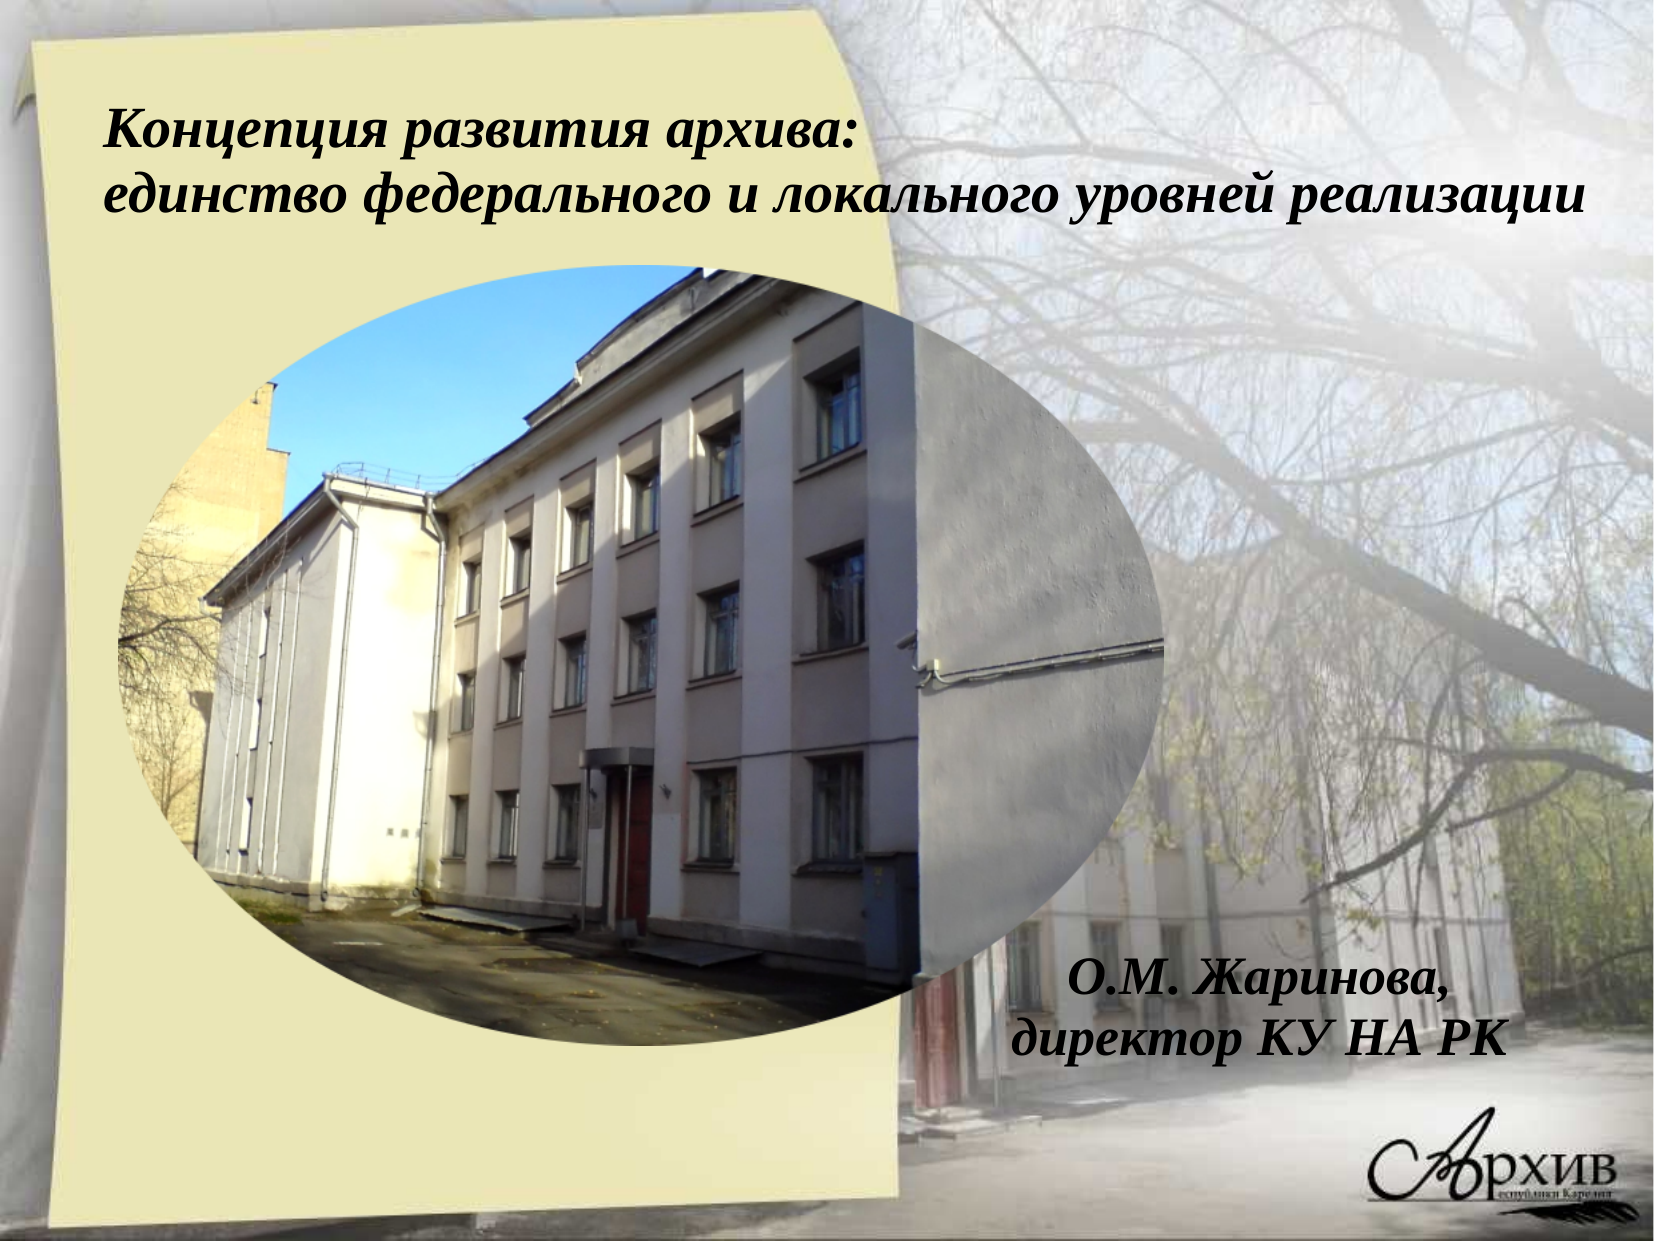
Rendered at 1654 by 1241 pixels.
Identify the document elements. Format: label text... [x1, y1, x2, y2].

text_box Концепция развития архива: единство федерального и локального уровней реализации [88, 88, 1625, 194]
picture [0, 0, 1654, 1241]
text_box О.М. Жаринова, директор КУ НА РК [979, 938, 1541, 1075]
